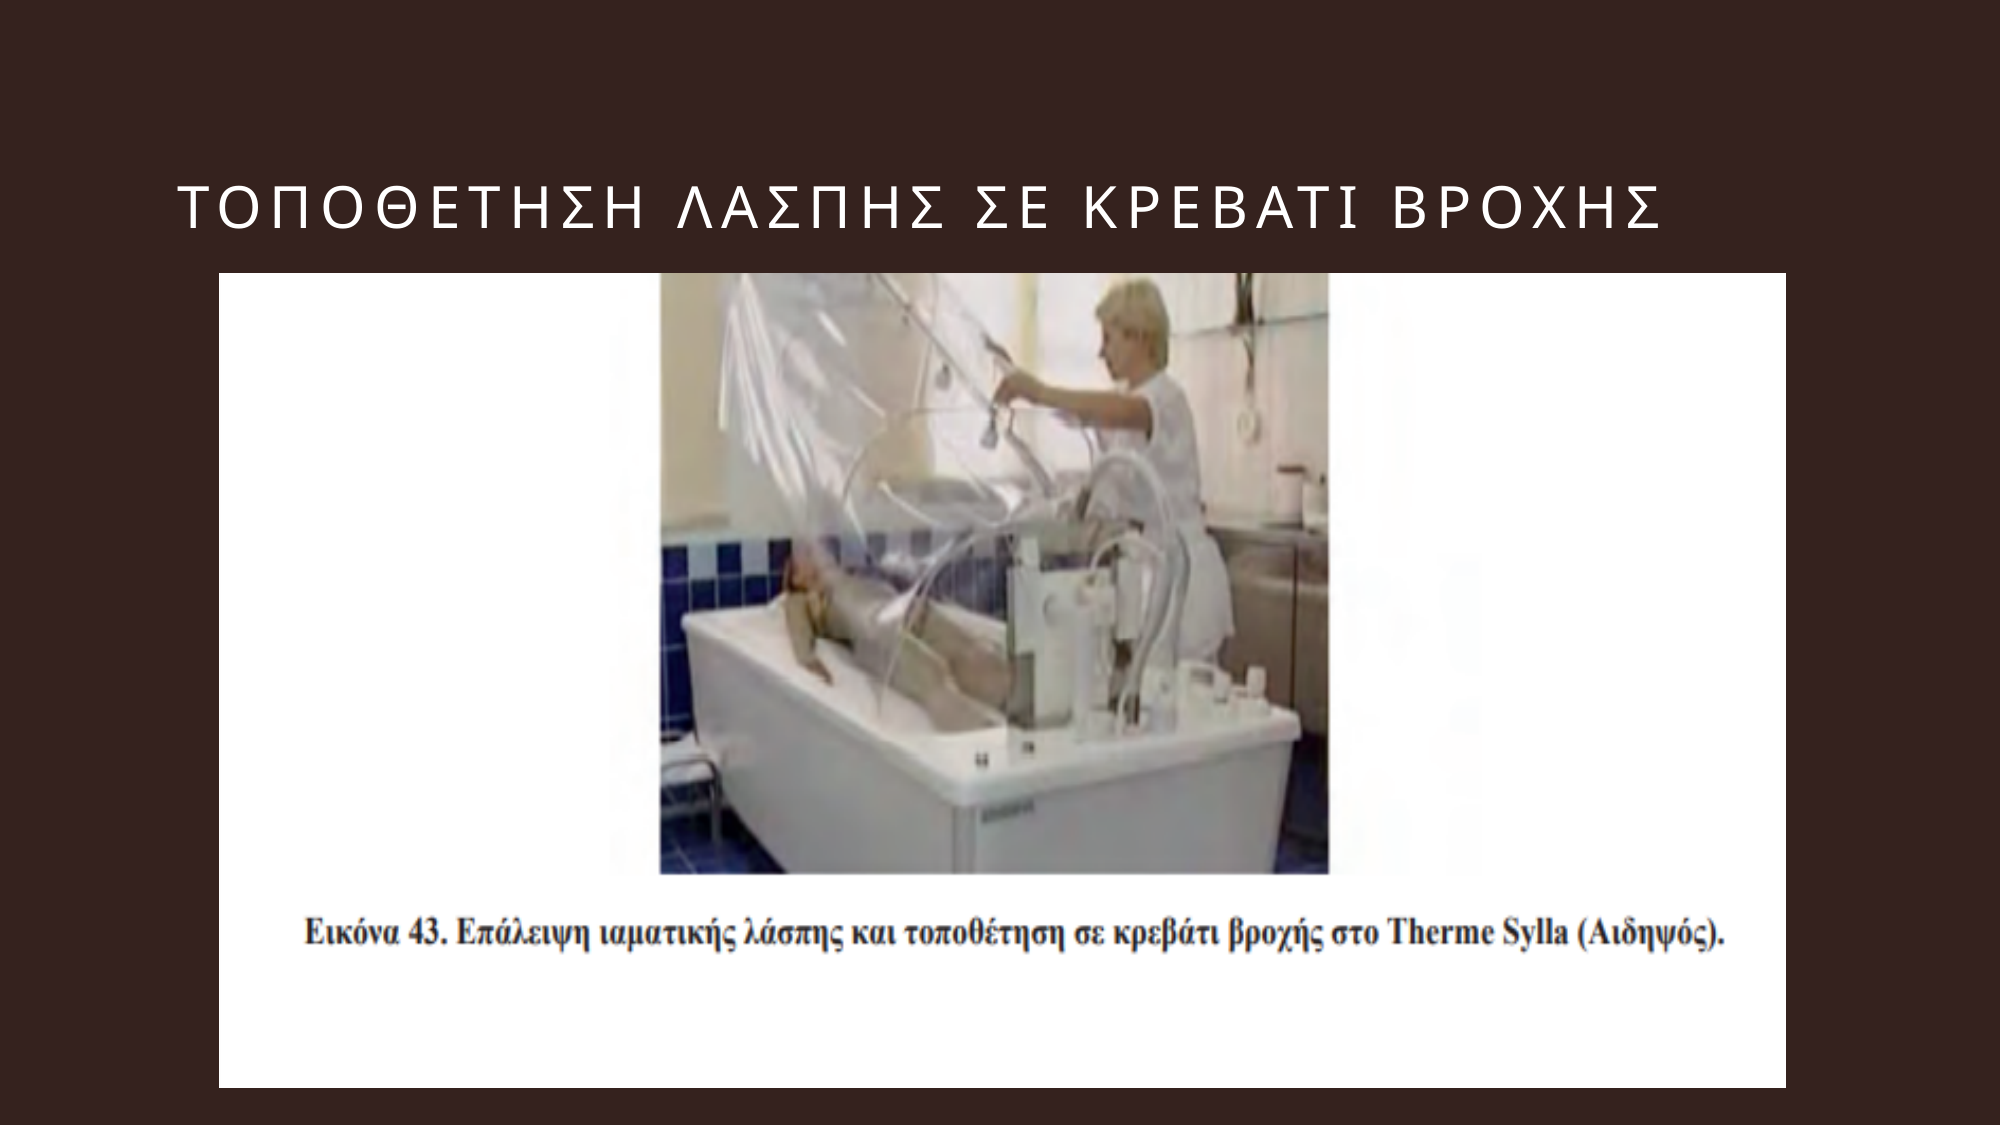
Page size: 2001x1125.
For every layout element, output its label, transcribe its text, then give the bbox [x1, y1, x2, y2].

title ΤΟΠΟΘΕΤΗΣΗ ΛΑΣΠΗΣ ΣΕ ΚΡΕΒΑΤΙ ΒΡΟΧΗΣ [177, 165, 1822, 274]
picture [219, 273, 1786, 1088]
